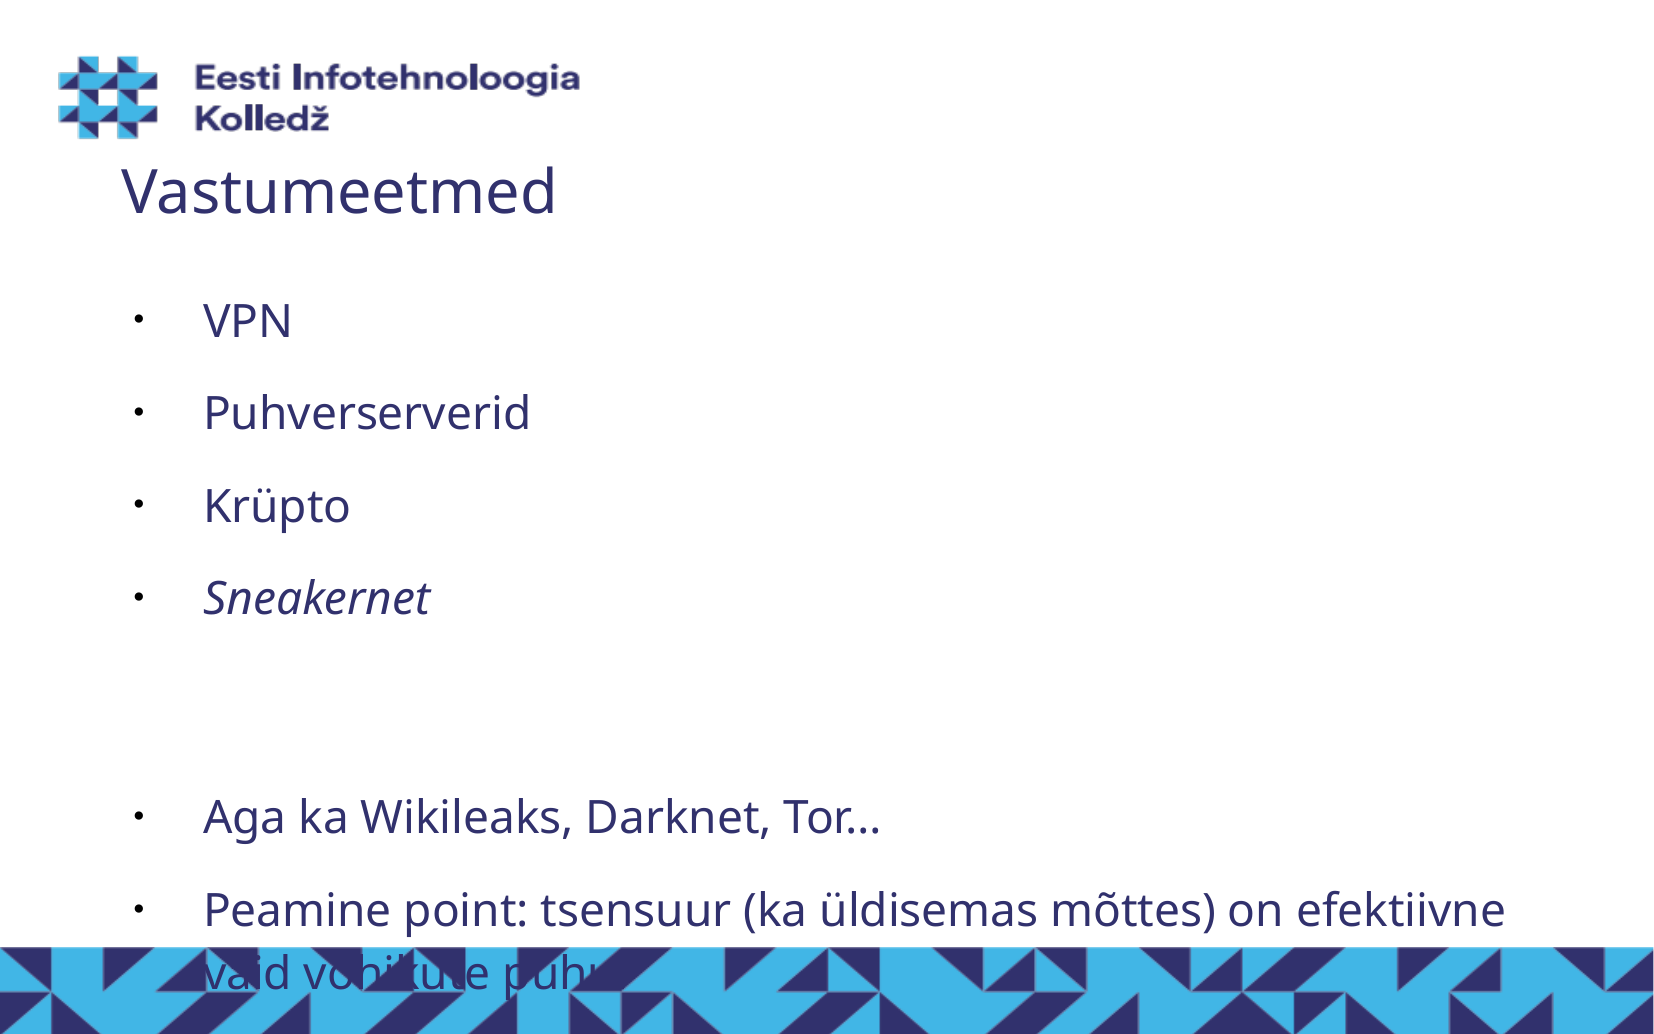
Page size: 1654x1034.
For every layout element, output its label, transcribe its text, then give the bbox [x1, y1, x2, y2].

title Vastumeetmed [121, 103, 1534, 276]
list VPN Puhverserverid Krüpto Sneakernet Aga ka Wikileaks, Darknet, Tor… Peamine point: tsensuur (ka üldisemas mõttes) on efektiivne vaid võhikute puhul [121, 287, 1534, 939]
